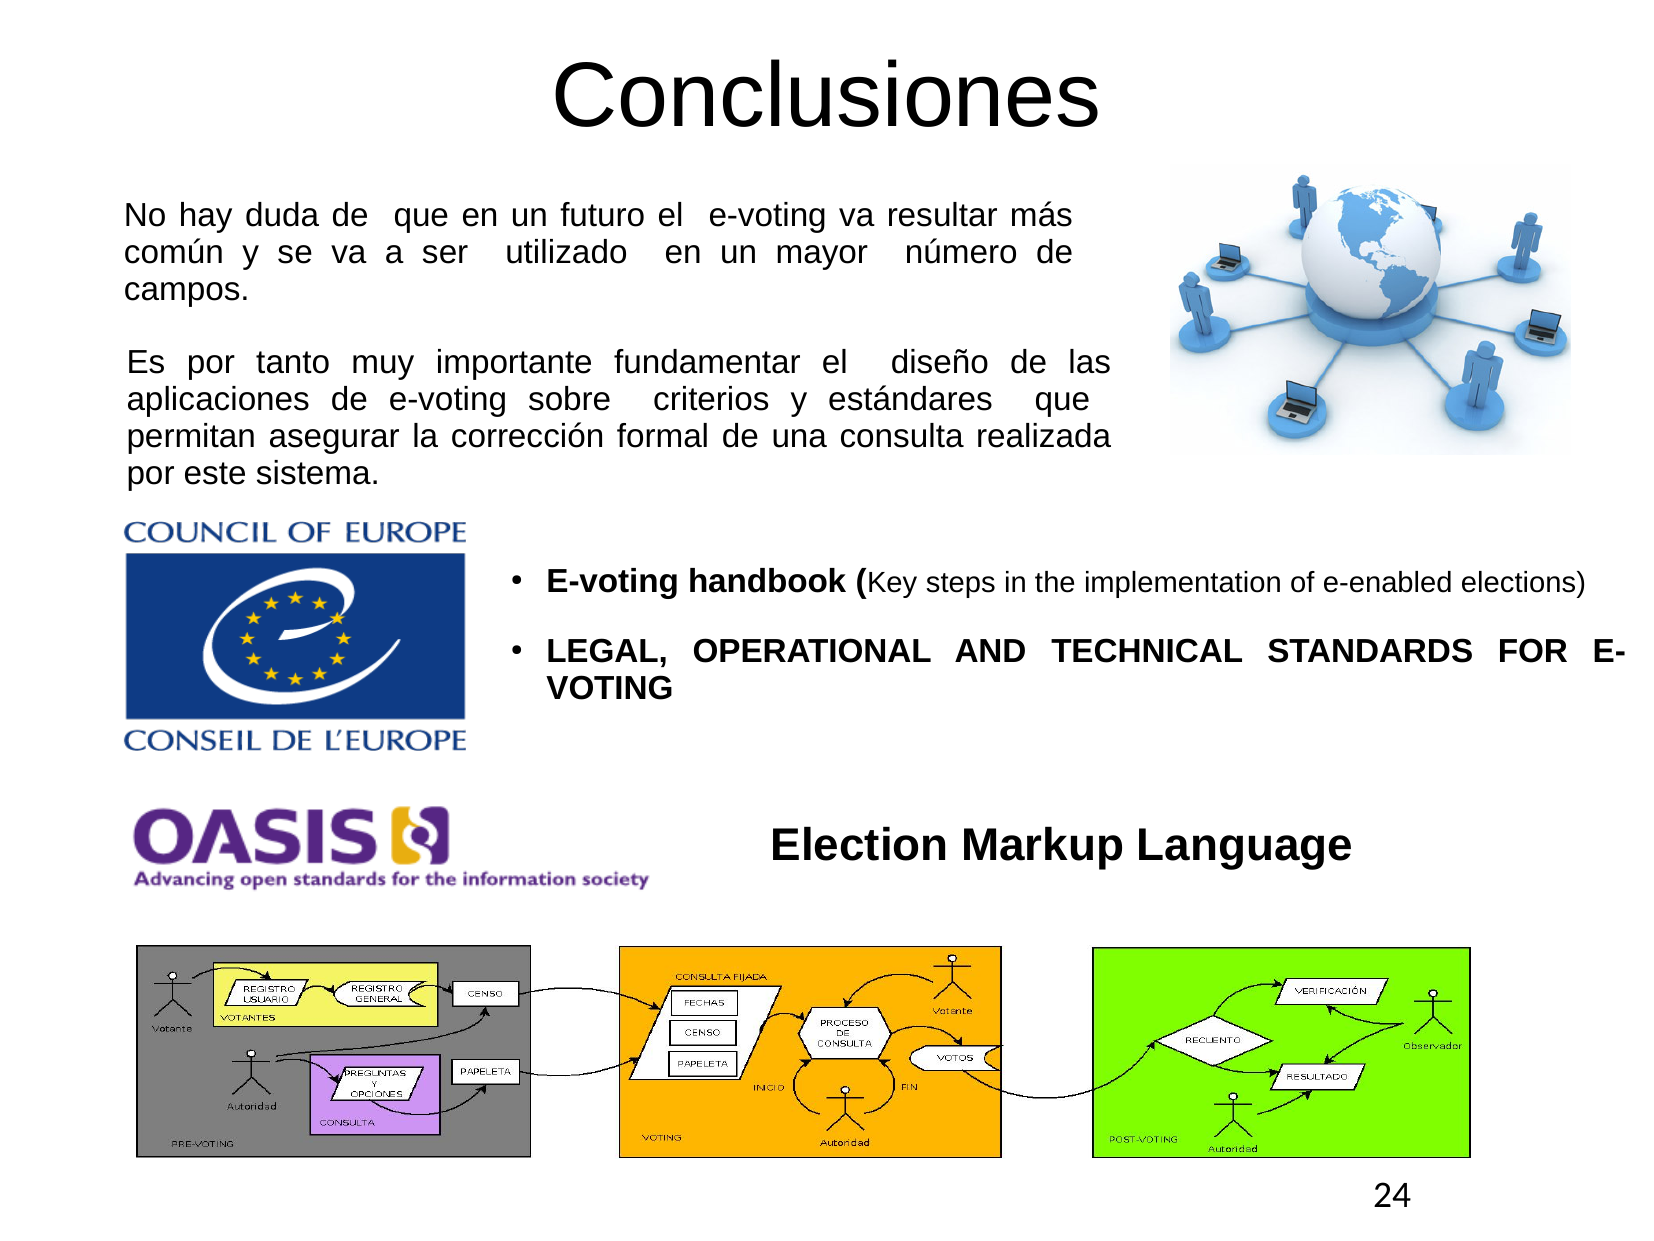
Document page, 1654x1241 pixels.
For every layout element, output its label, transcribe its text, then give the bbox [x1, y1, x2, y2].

text_box No hay duda de que en un futuro el e-voting va resultar más común y se va a ser utilizado en un mayor número de campos. [109, 189, 1090, 317]
text_box Es por tanto muy importante fundamentar el diseño de las aplicaciones de e-voting sobre criterios y estándares que permitan asegurar la corrección formal de una consulta realizada por este sistema. [111, 336, 1128, 501]
text_box <número> [1358, 1162, 1654, 1229]
picture [124, 802, 656, 893]
title Conclusiones [82, 43, 1571, 146]
text_box Election Markup Language [755, 811, 1369, 927]
picture [82, 493, 508, 778]
picture [1170, 164, 1571, 455]
picture [136, 945, 1472, 1160]
text_box E-voting handbook (Key steps in the implementation of e-enabled elections) LEGAL, OPERATIONAL AND TECHNICAL STANDARDS FOR E-VOTING [496, 555, 1642, 755]
